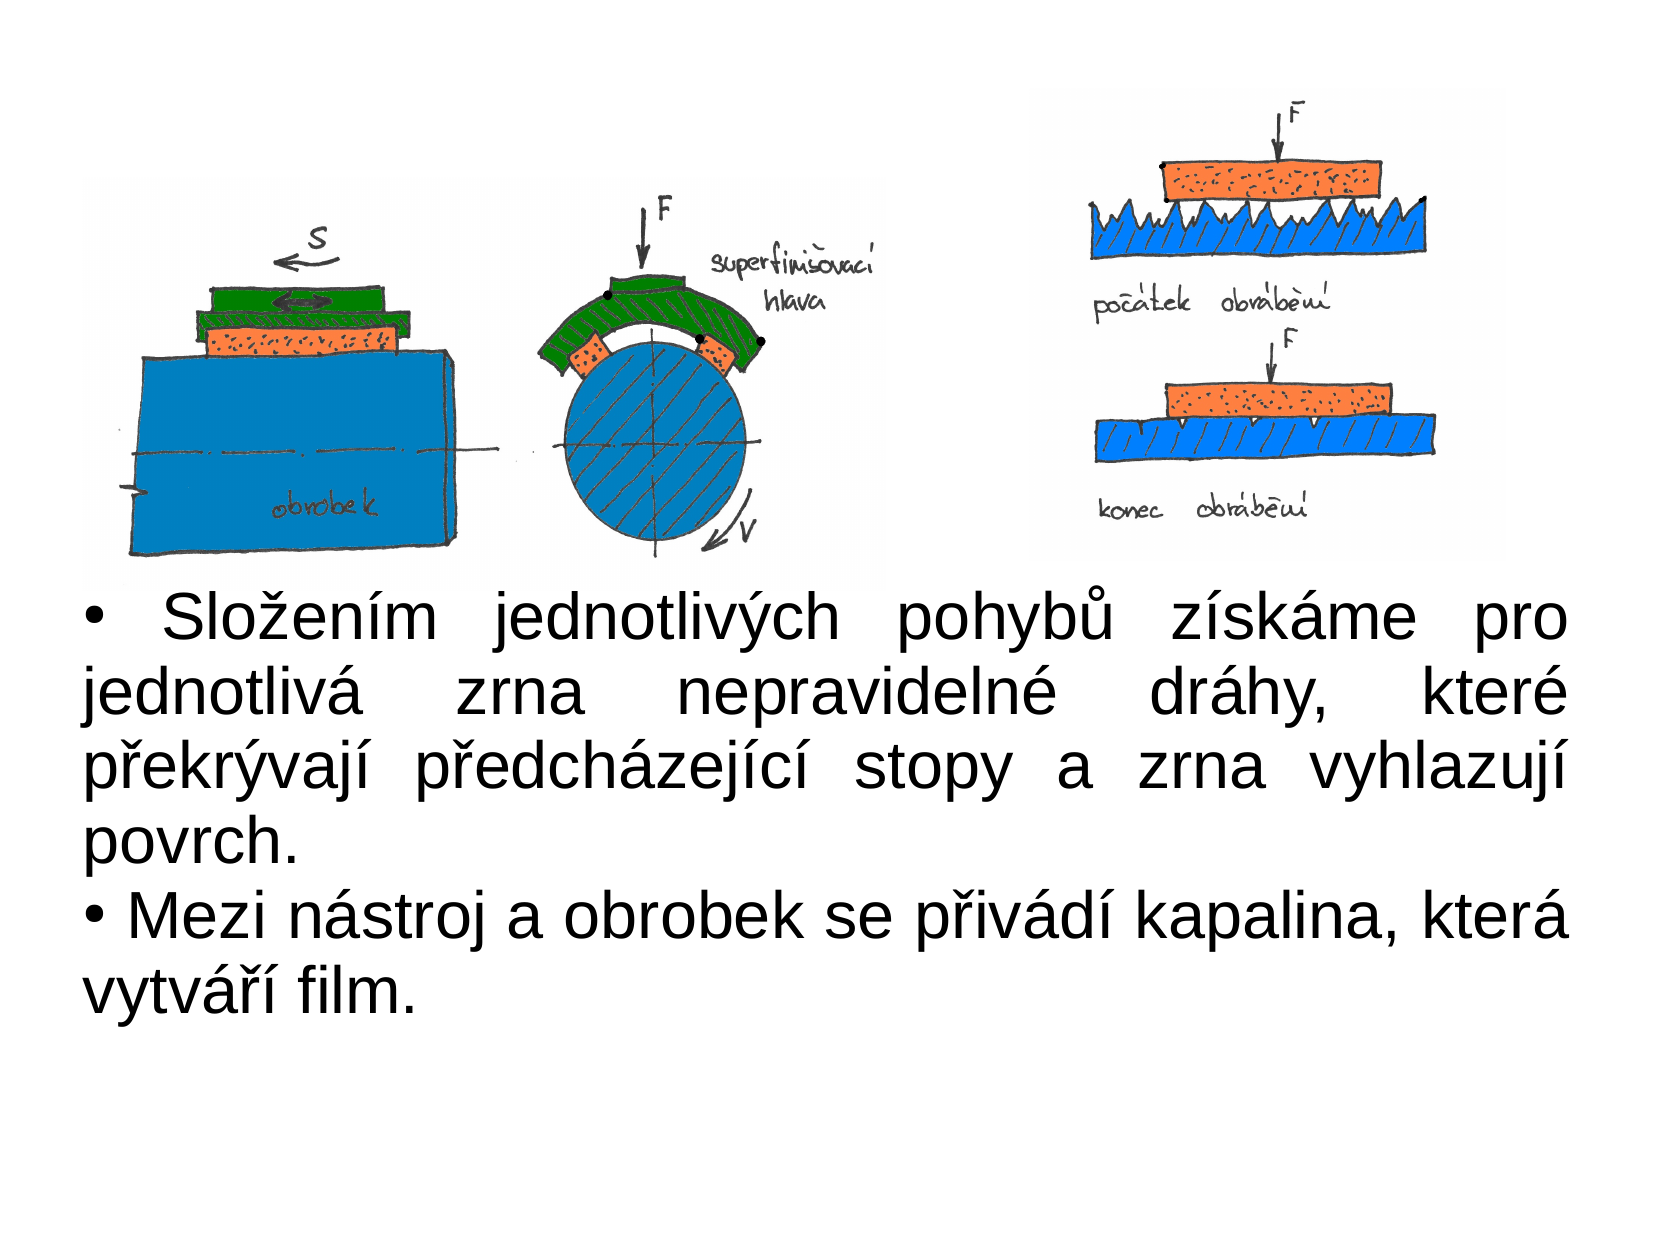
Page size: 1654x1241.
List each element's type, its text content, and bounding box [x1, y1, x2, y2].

subtitle Složením jednotlivých pohybů získáme pro jednotlivá zrna nepravidelné dráhy, které překrývají předcházející stopy a zrna vyhlazují povrch. Mezi nástroj a obrobek se přivádí kapalina, která vytváří film. [82, 55, 1571, 1103]
picture [82, 177, 886, 591]
picture [1029, 88, 1506, 562]
